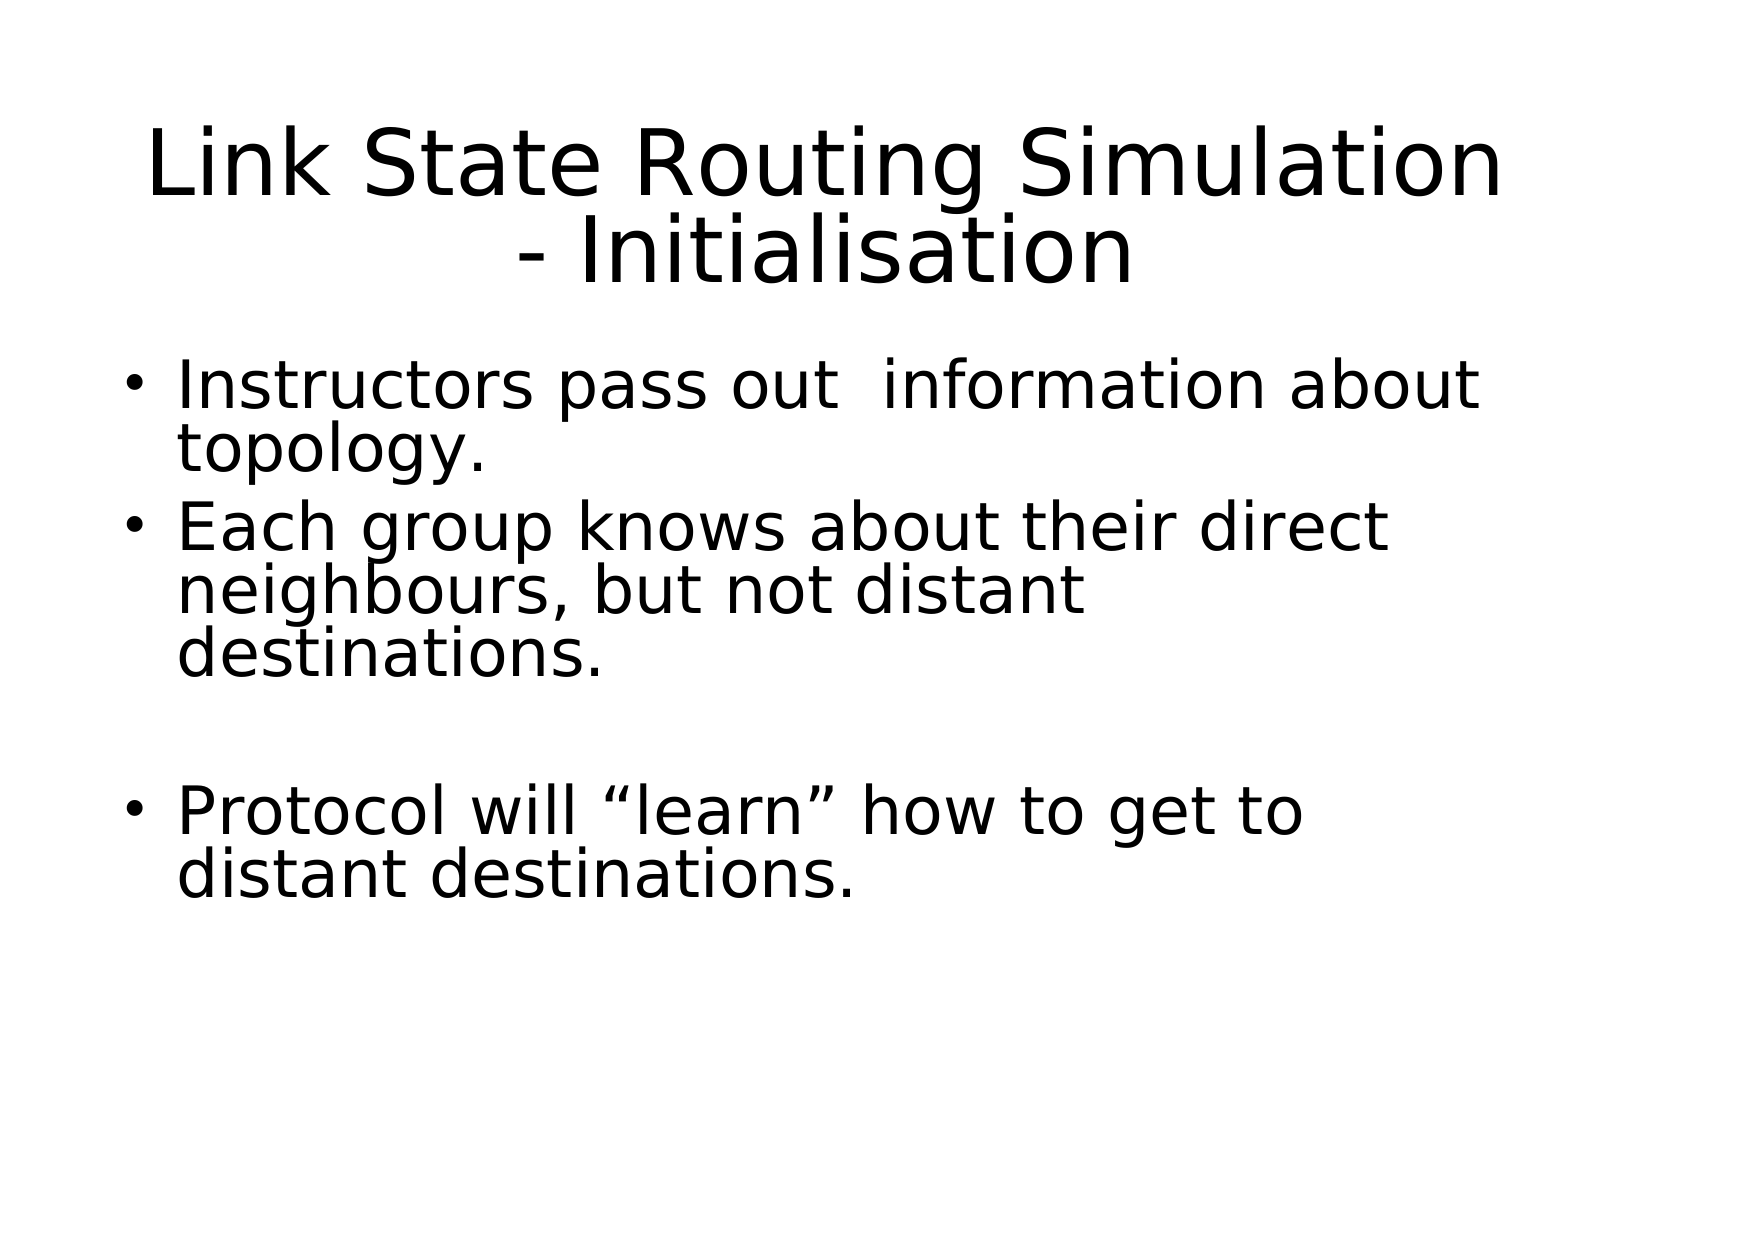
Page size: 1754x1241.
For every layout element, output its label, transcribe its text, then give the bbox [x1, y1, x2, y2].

list Instructors pass out information about topology. Each group knows about their direct neighbours, but not distant destinations. Protocol will “learn” how to get to distant destinations. [123, 357, 1529, 1162]
title Link State Routing Simulation - Initialisation [123, 107, 1529, 319]
